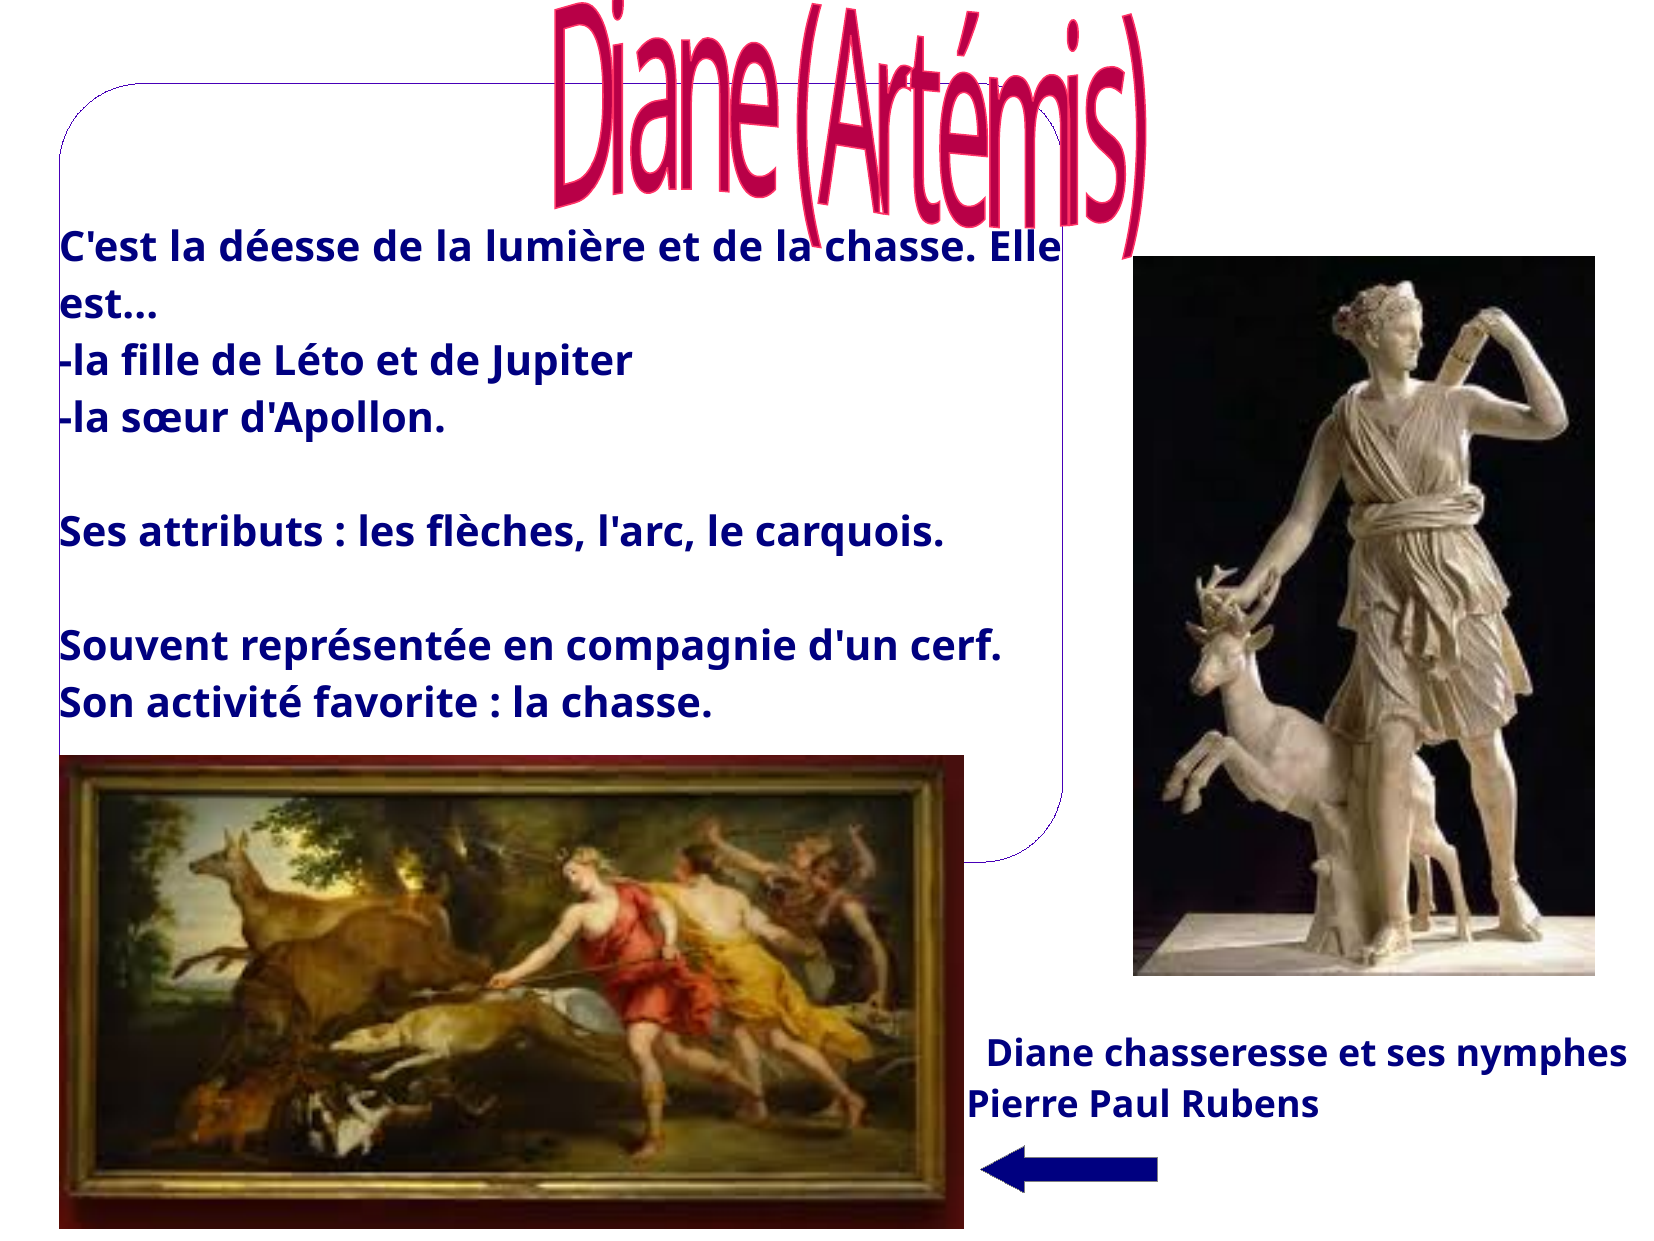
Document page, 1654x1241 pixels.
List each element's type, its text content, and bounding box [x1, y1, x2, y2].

text_box Diane (Artémis) [957, 11, 979, 56]
picture [59, 755, 964, 1229]
text_box Diane (Artémis) [797, 3, 821, 248]
text_box Diane (Artémis) [555, 2, 623, 209]
text_box Diane (Artémis) [818, 8, 940, 224]
subtitle C'est la déesse de la lumière et de la chasse. Elle est... -la fille de Léto et de Jupiter -la sœur d'Apollon. Ses attributs : les flèches, l'arc, le carquois. Souvent représentée en compagnie d'un cerf. Son activité favorite : la chasse. [59, 83, 1063, 863]
text_box Diane (Artémis) [939, 72, 988, 228]
text_box Diane (Artémis) [730, 42, 778, 198]
text_box [980, 1145, 1158, 1193]
picture [1133, 256, 1595, 976]
text_box Diane (Artémis) [1086, 66, 1126, 223]
text_box Diane (Artémis) [1067, 19, 1079, 52]
text_box Diane (Artémis) [630, 38, 676, 194]
text_box Diane (Artémis) [681, 37, 729, 192]
text_box Diane (Artémis) [989, 74, 1078, 228]
text_box Diane chasseresse et ses nymphes Pierre Paul Rubens [951, 1019, 1654, 1217]
text_box Diane (Artémis) [1122, 14, 1146, 259]
